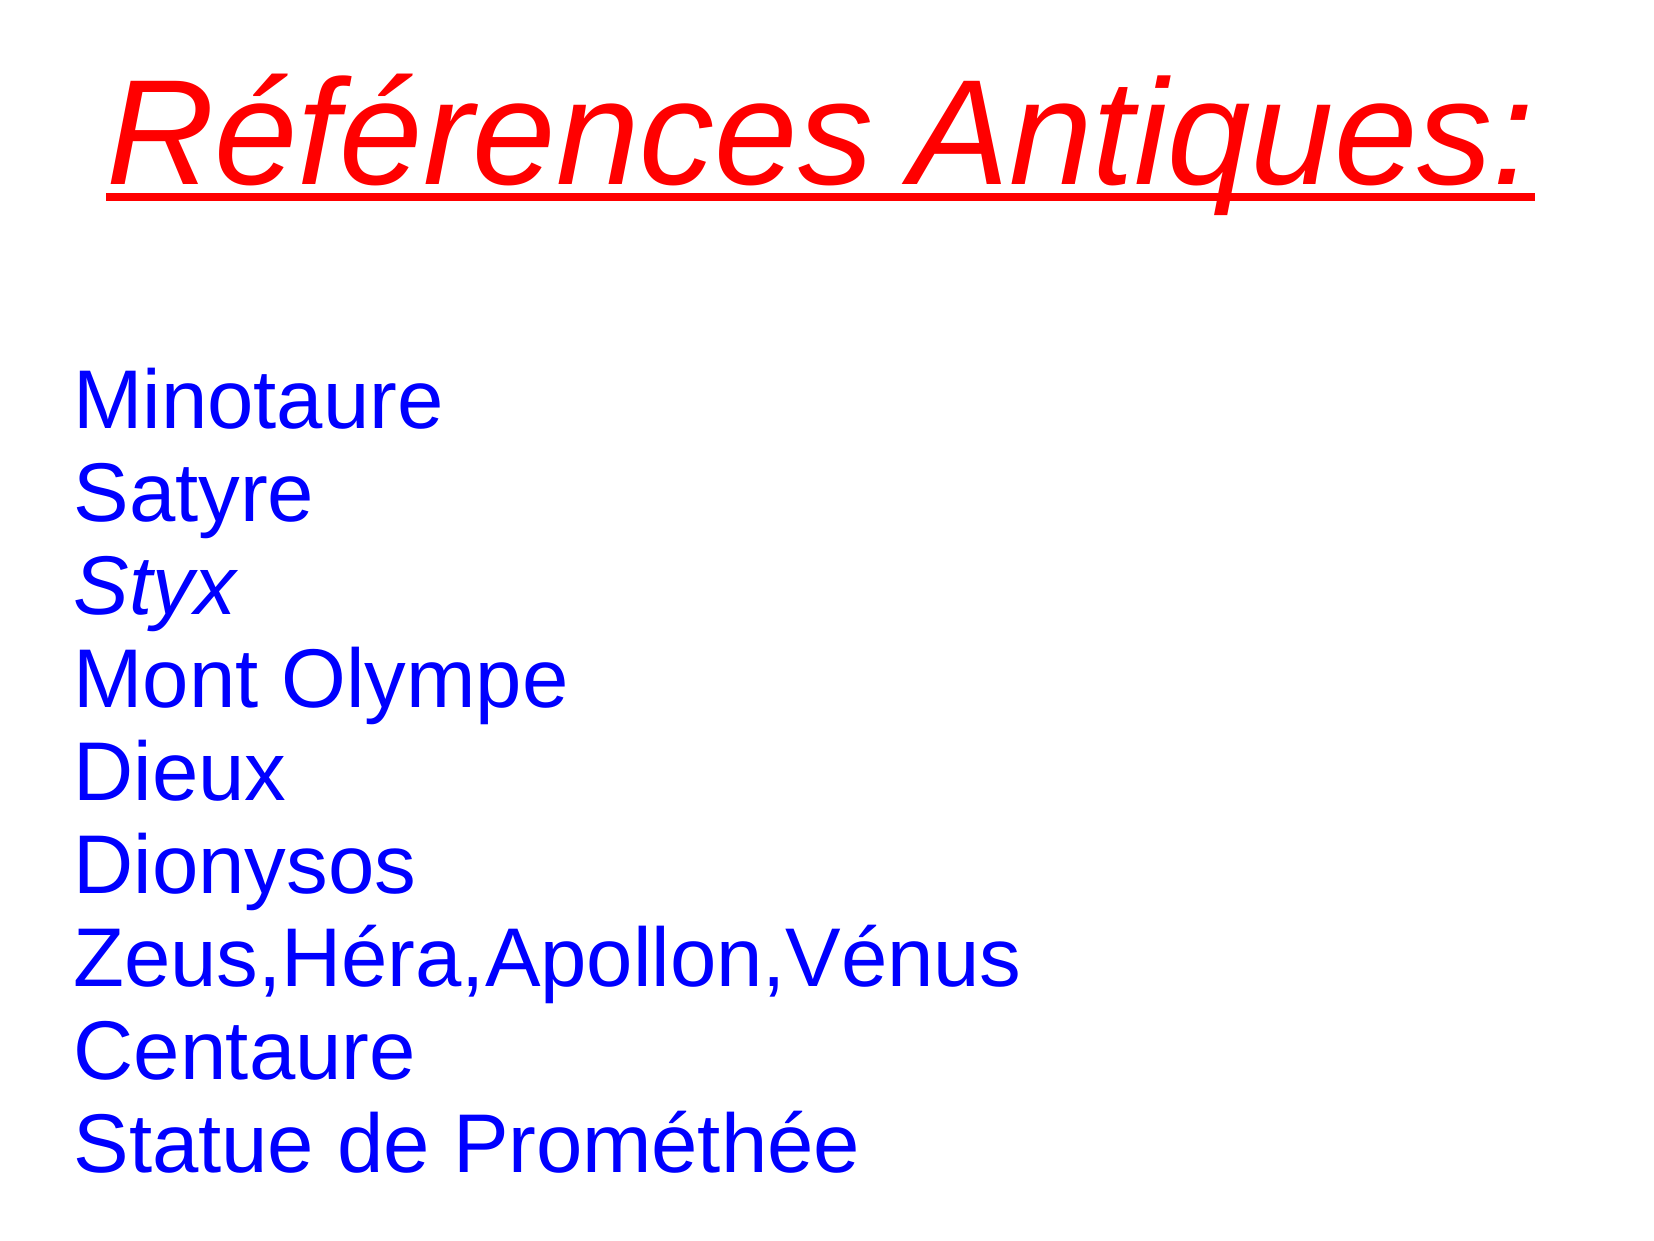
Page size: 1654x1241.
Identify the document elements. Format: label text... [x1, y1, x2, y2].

title Références Antiques: [76, 29, 1565, 237]
text_box Minotaure Satyre Styx Mont Olympe Dieux Dionysos Zeus,Héra,Apollon,Vénus Centaure Statue de Prométhée [59, 346, 1506, 1241]
